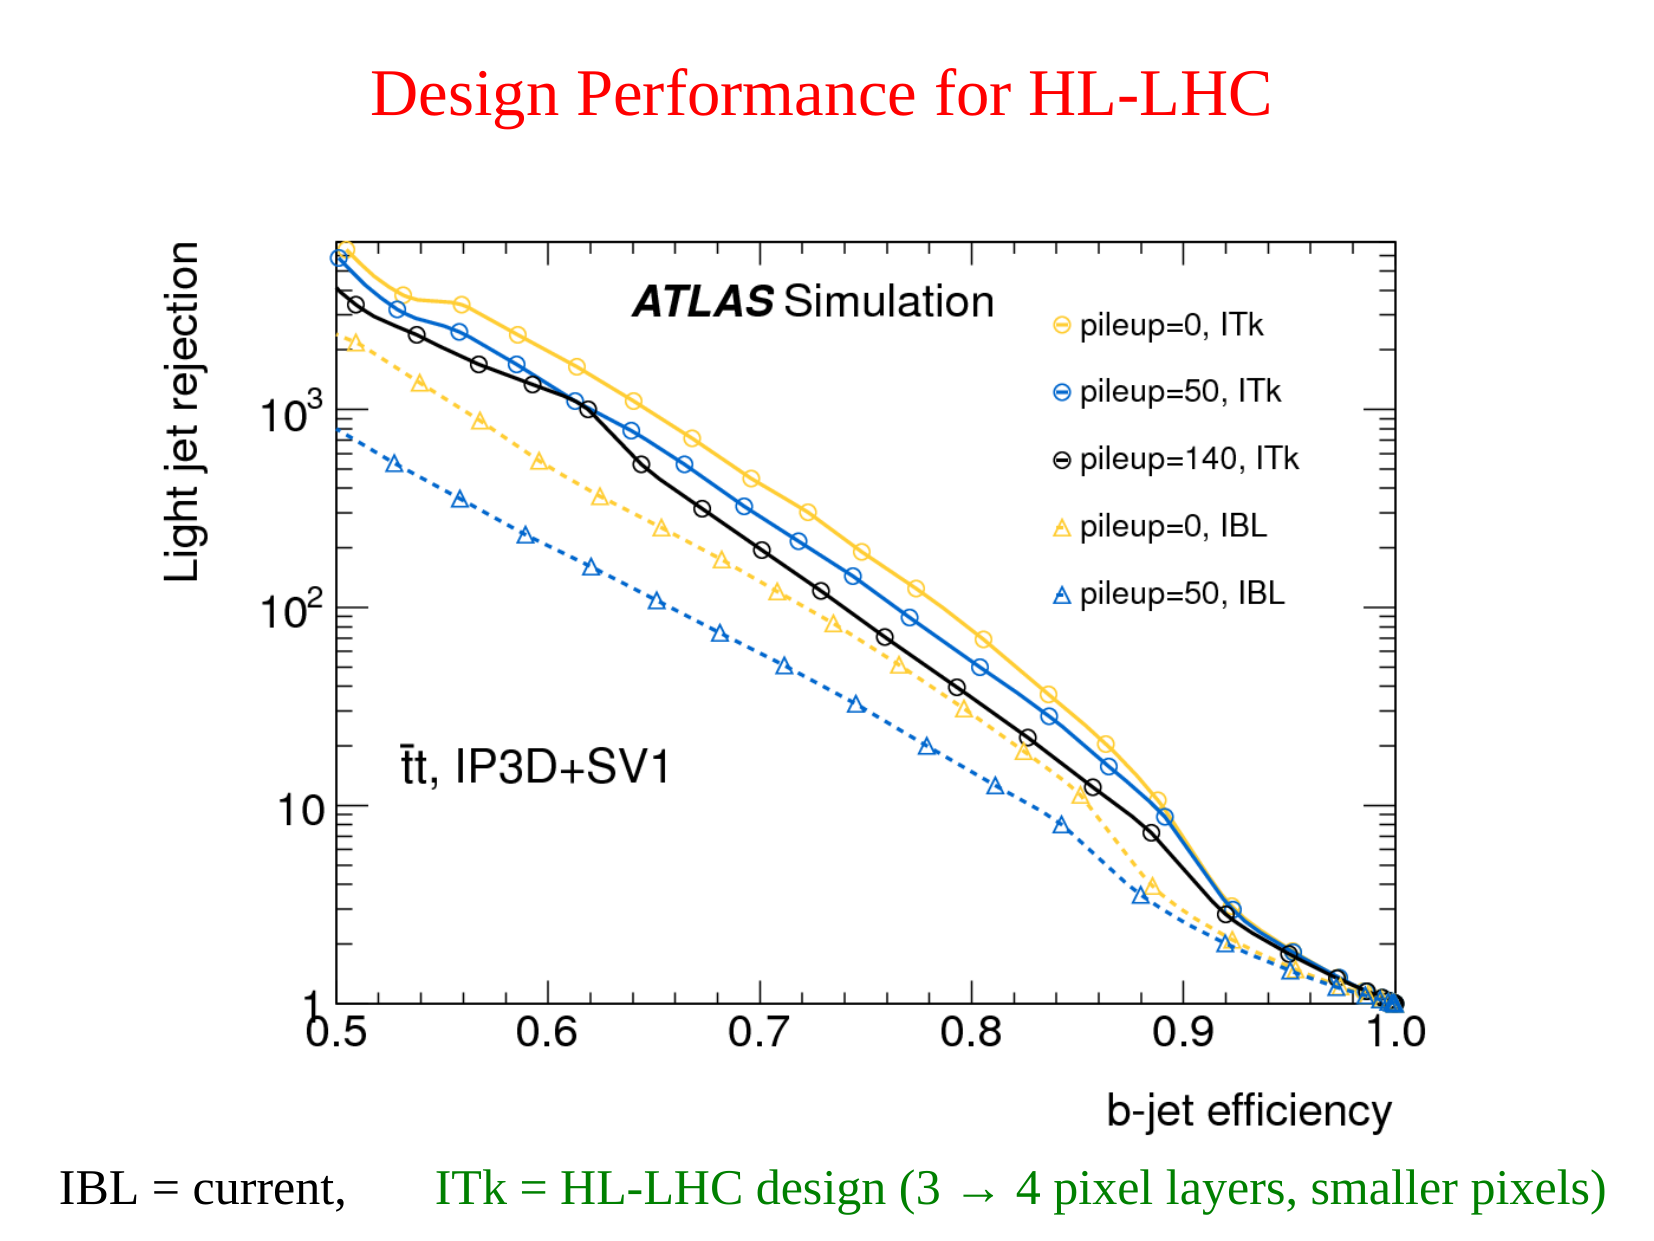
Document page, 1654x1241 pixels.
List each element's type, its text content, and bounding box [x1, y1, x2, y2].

text_box Design Performance for HL-LHC [370, 56, 1289, 131]
picture [158, 235, 1431, 1141]
text_box IBL = current, ITk = HL-LHC design (3 → 4 pixel layers, smaller pixels) [59, 1160, 1607, 1216]
